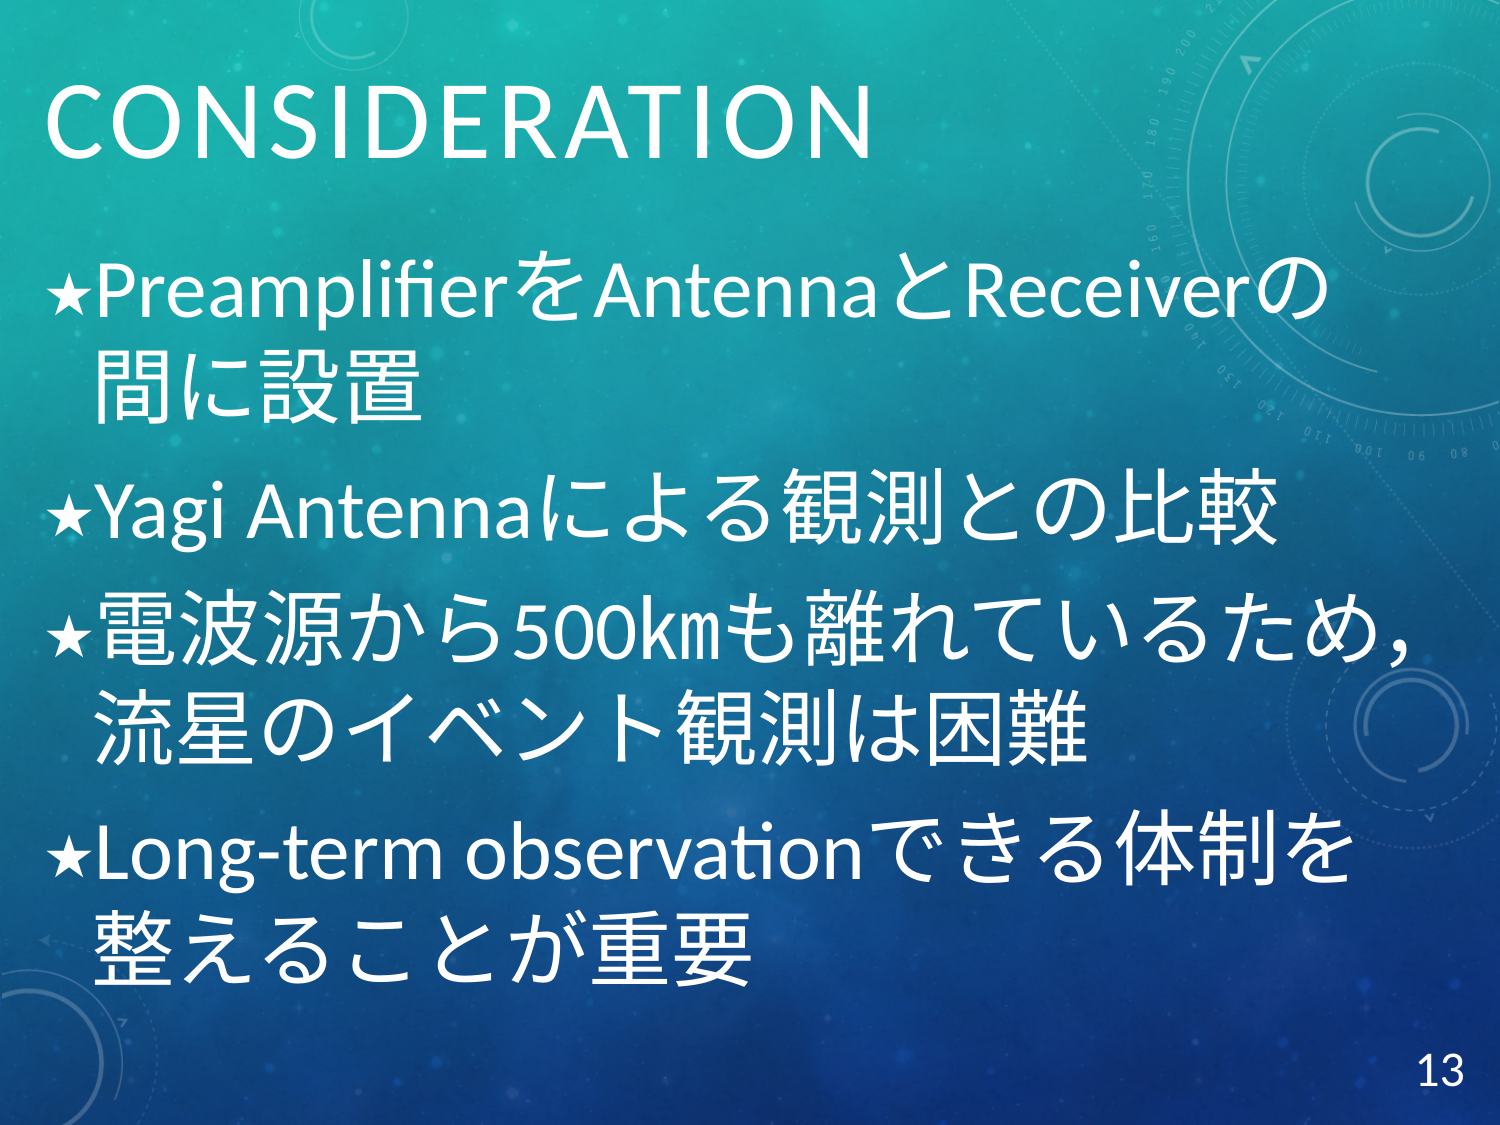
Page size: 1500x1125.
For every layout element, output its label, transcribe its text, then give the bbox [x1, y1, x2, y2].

list PreamplifierをAntennaとReceiverの間に設置 Yagi Antennaによる観測との比較 電波源から500㎞も離れているため，流星のイベント観測は困難 Long-term observationできる体制を整えることが重要 [29, 196, 1412, 1035]
picture [0, 0, 1500, 1125]
slide_number <番号> [1376, 1035, 1480, 1097]
title consideration [29, 19, 1305, 196]
